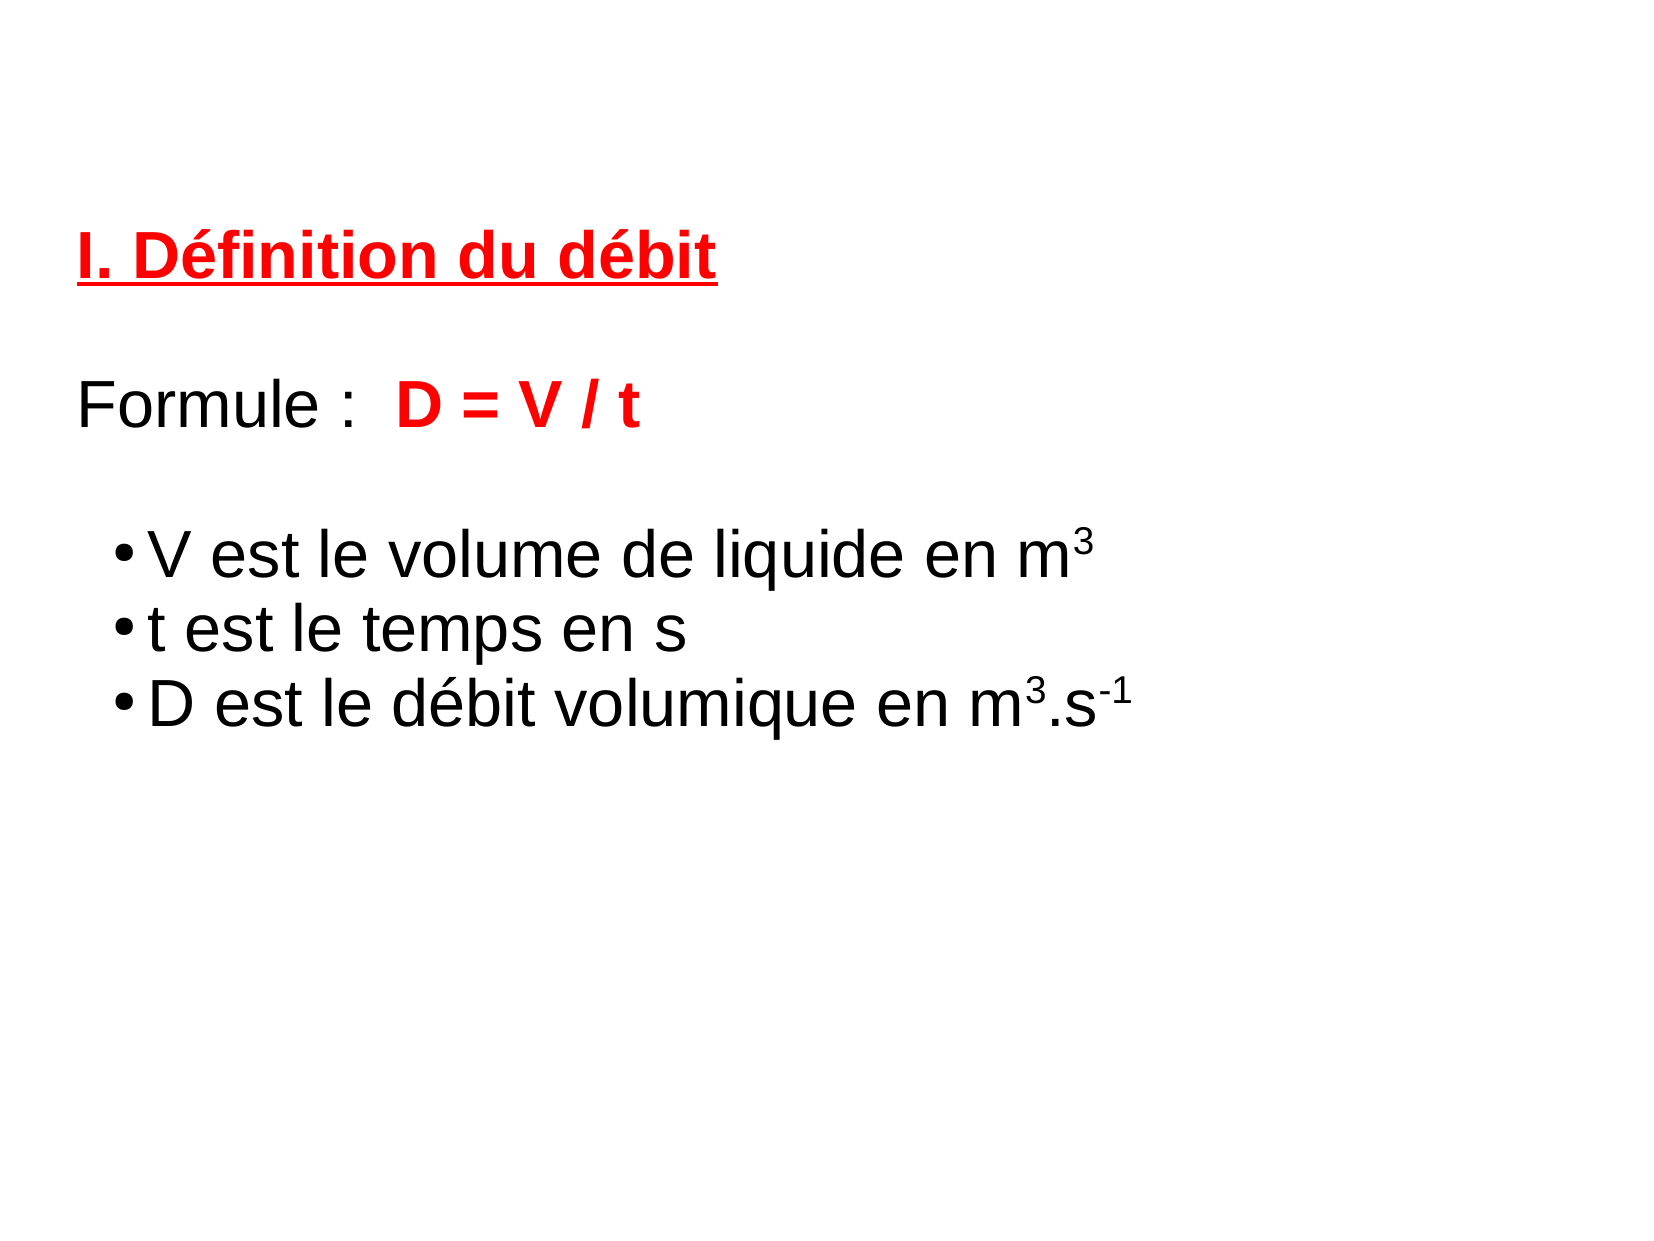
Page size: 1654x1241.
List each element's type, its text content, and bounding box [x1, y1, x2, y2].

subtitle I. Définition du débit Formule : D = V / t V est le volume de liquide en m3 t est le temps en s D est le débit volumique en m3.s-1 [76, 213, 1565, 820]
